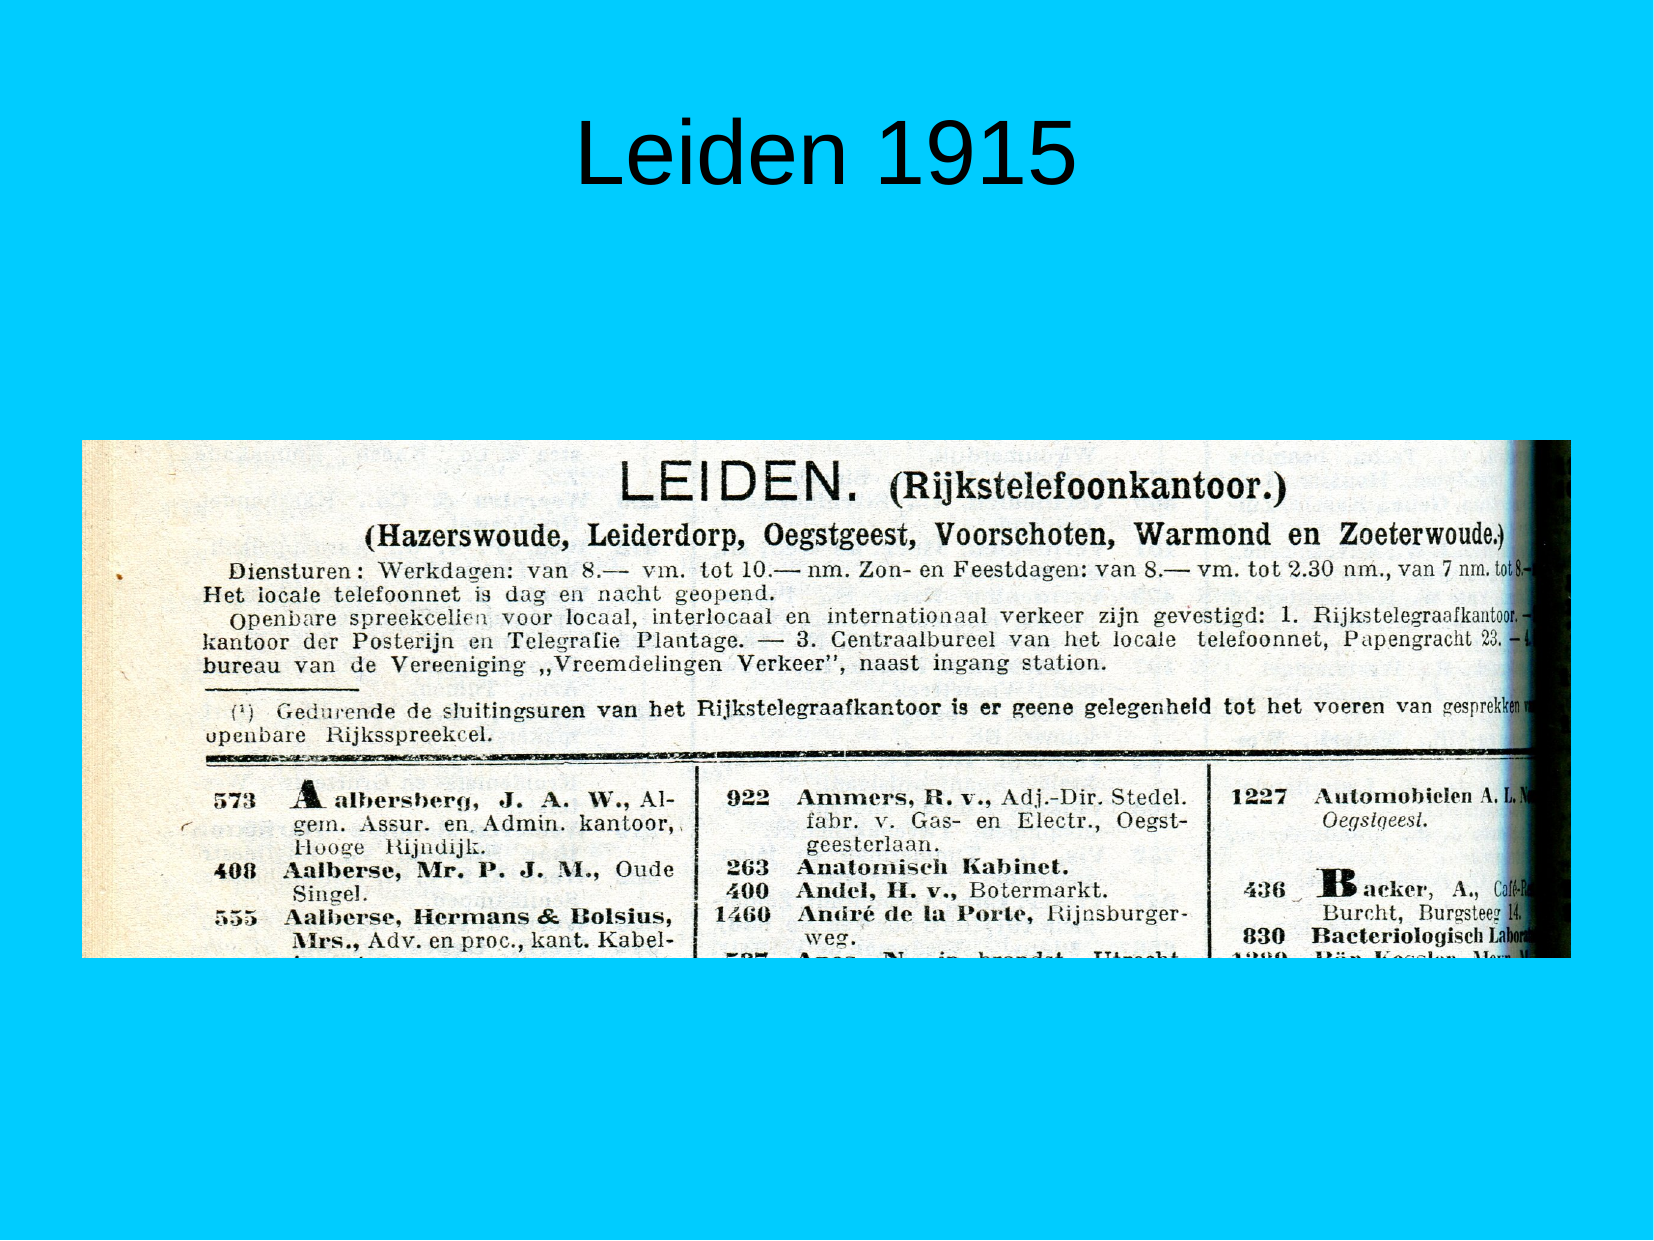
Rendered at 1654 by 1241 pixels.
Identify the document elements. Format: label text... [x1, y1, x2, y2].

picture [83, 441, 1570, 957]
title Leiden 1915 [82, 49, 1571, 257]
